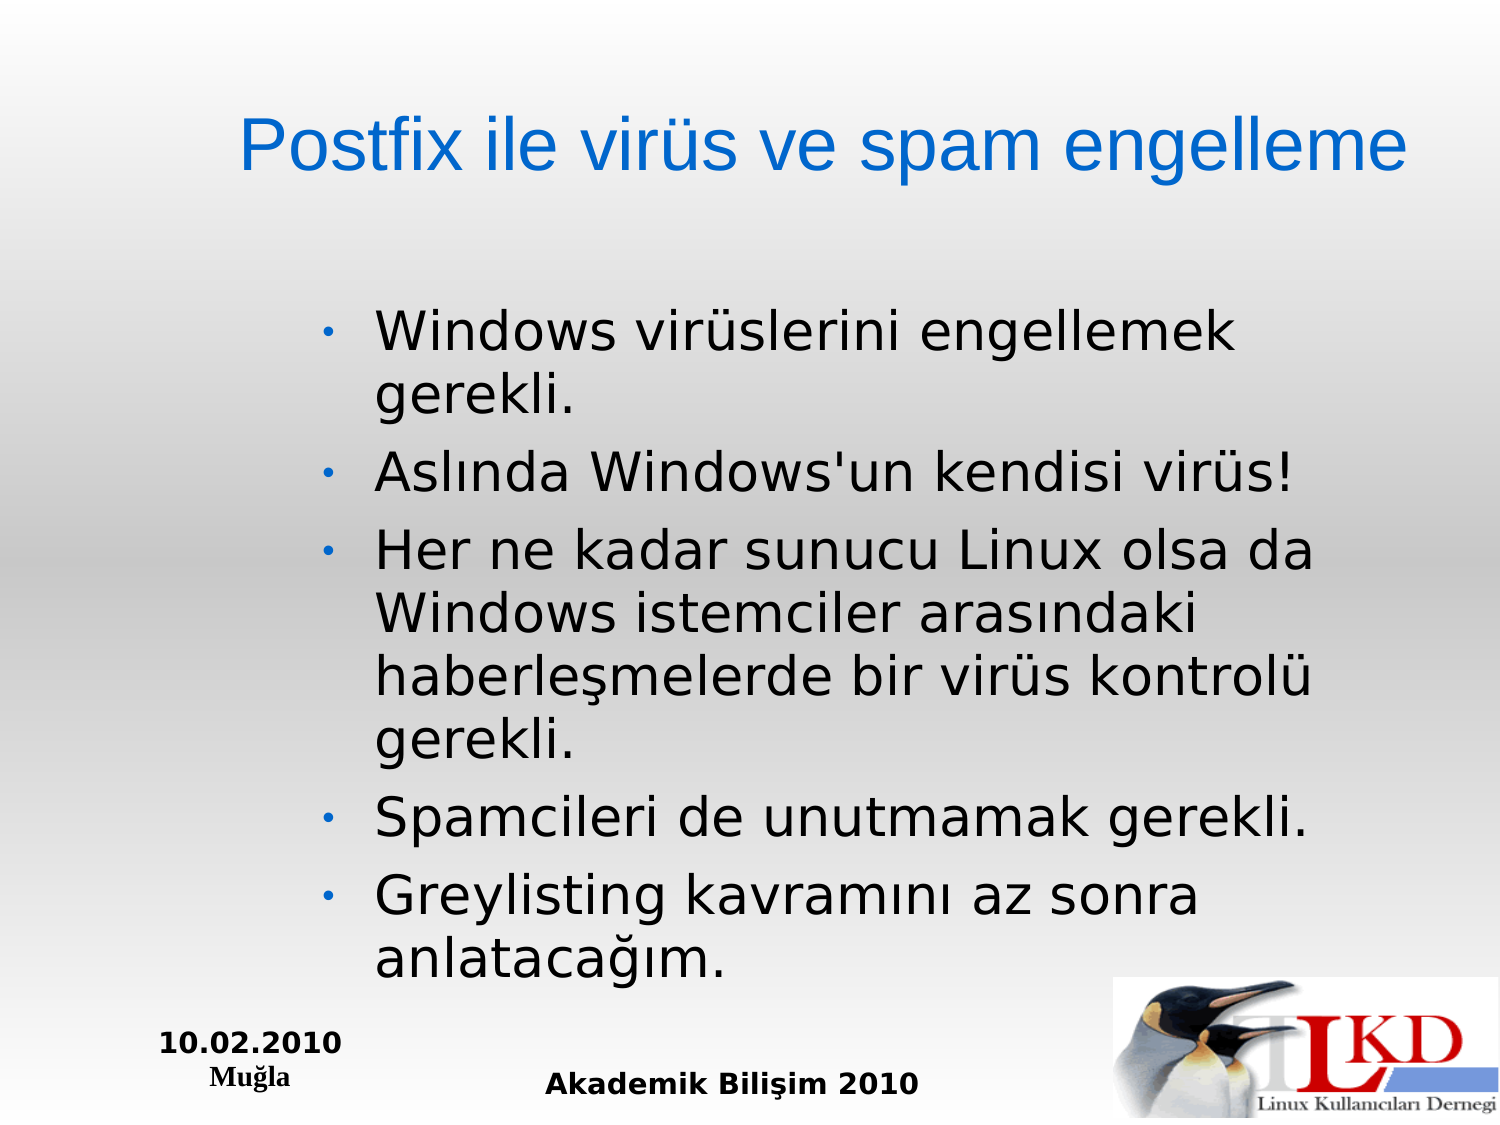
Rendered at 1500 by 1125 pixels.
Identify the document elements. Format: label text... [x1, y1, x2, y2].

picture [1113, 977, 1499, 1118]
title Postfix ile virüs ve spam engelleme [224, 49, 1425, 238]
list Windows virüslerini engellemek gerekli. Aslında Windows'un kendisi virüs! Her ne kadar sunucu Linux olsa da Windows istemciler arasındaki haberleşmelerde bir virüs kontrolü gerekli. Spamcileri de unutmamak gerekli. Greylisting kavramını az sonra anlatacağım. [224, 299, 1425, 991]
